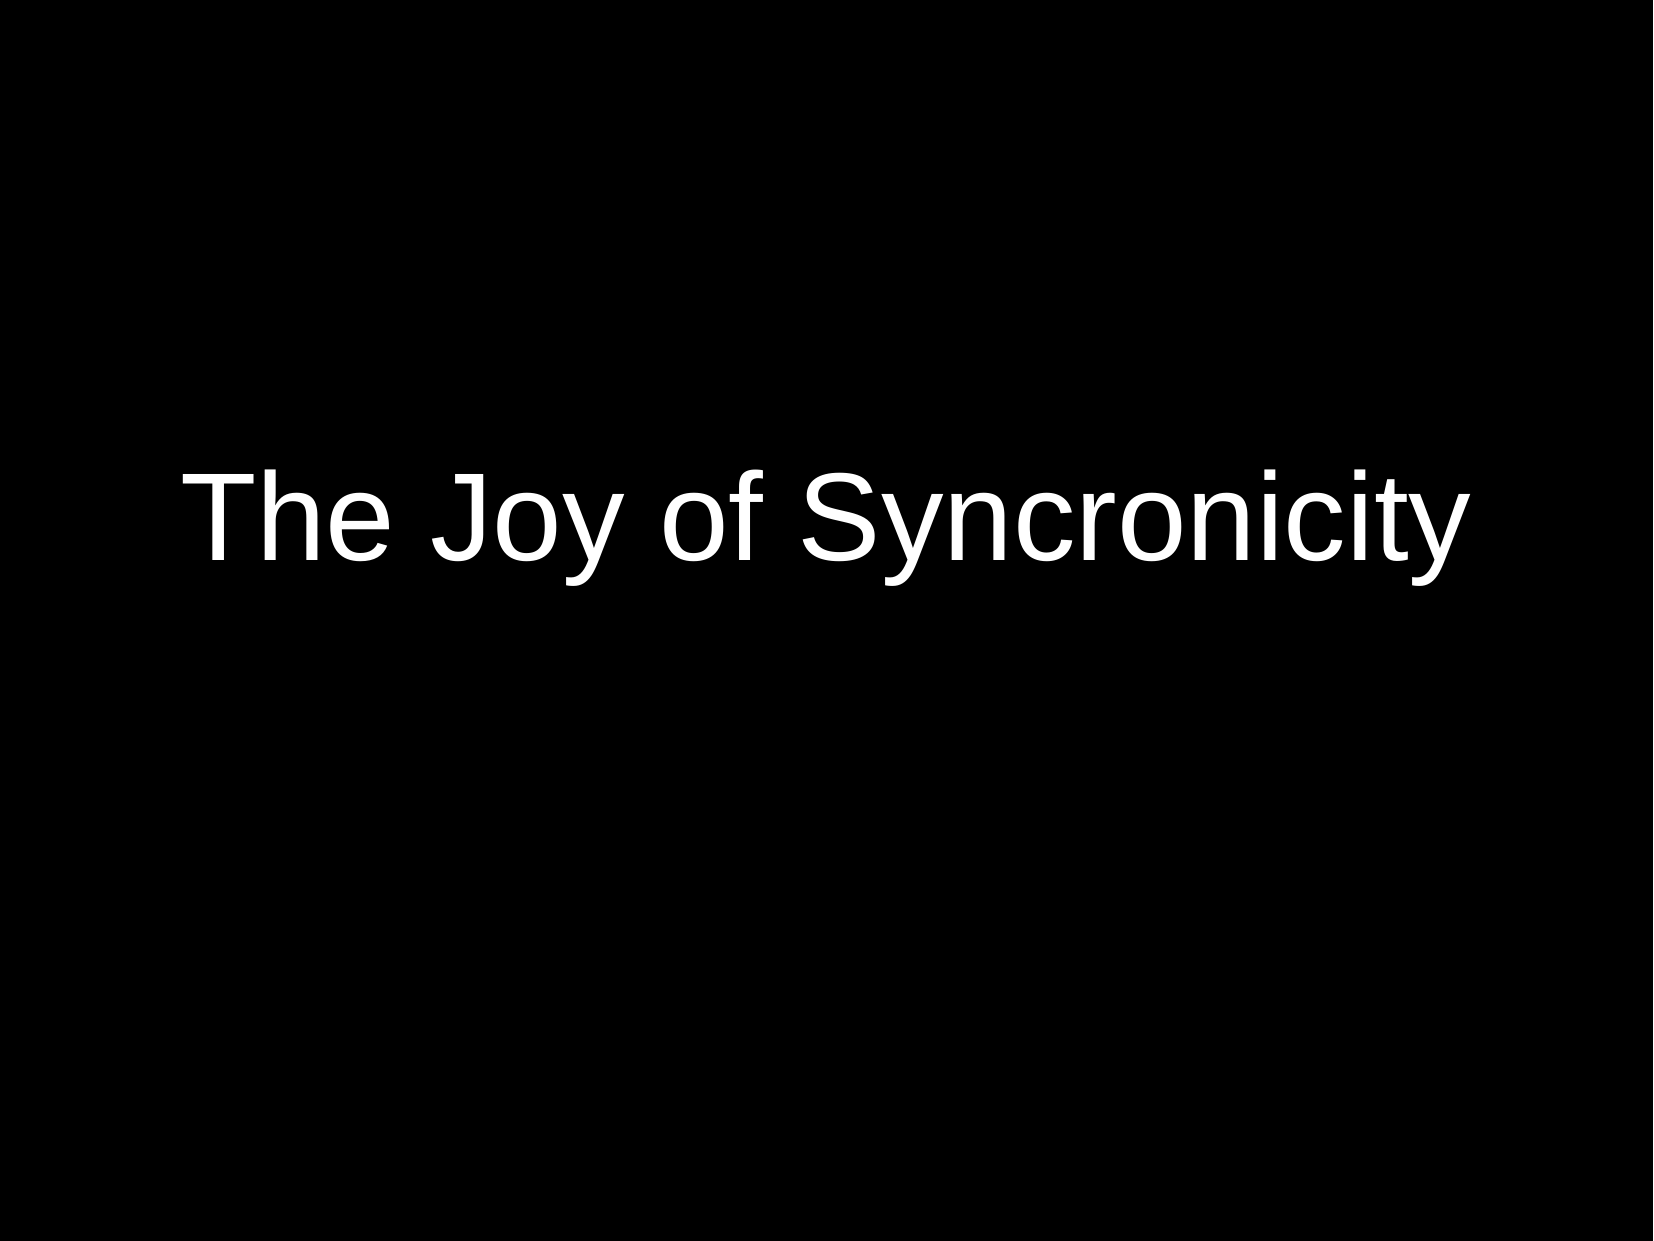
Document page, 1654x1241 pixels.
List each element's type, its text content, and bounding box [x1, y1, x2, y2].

title The Joy of Syncronicity [82, 49, 1571, 1126]
